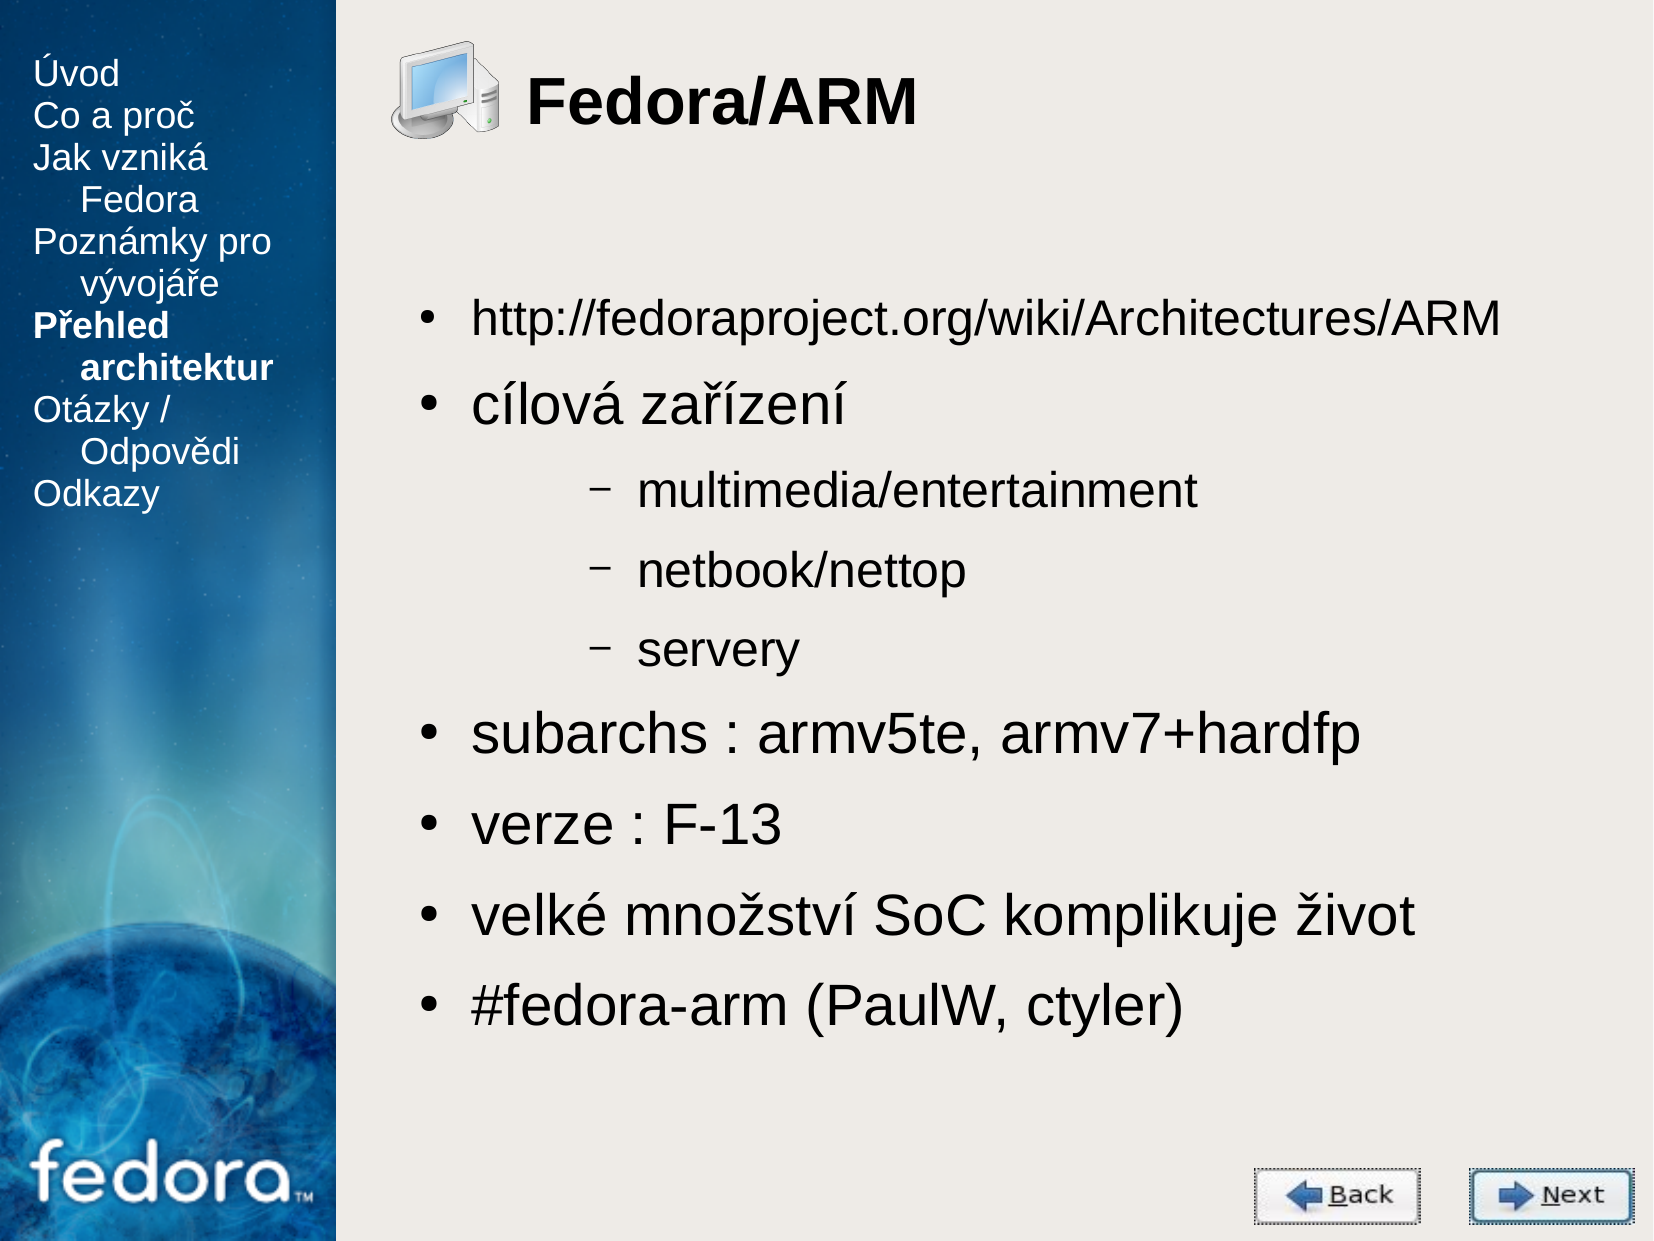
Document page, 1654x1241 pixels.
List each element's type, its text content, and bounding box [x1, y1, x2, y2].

list http://fedoraproject.org/wiki/Architectures/ARM cílová zařízení multimedia/entertainment netbook/nettop servery subarchs : armv5te, armv7+hardfp verze : F-13 velké množství SoC komplikuje život #fedora-arm (PaulW, ctyler) [400, 290, 1617, 1094]
text_box Fedora/ARM [511, 56, 1316, 147]
picture [0, 0, 1654, 1241]
text_box Úvod Co a proč Jak vzniká Fedora Poznámky pro vývojáře Přehled architektur Otázky / Odpovědi Odkazy [18, 45, 327, 523]
